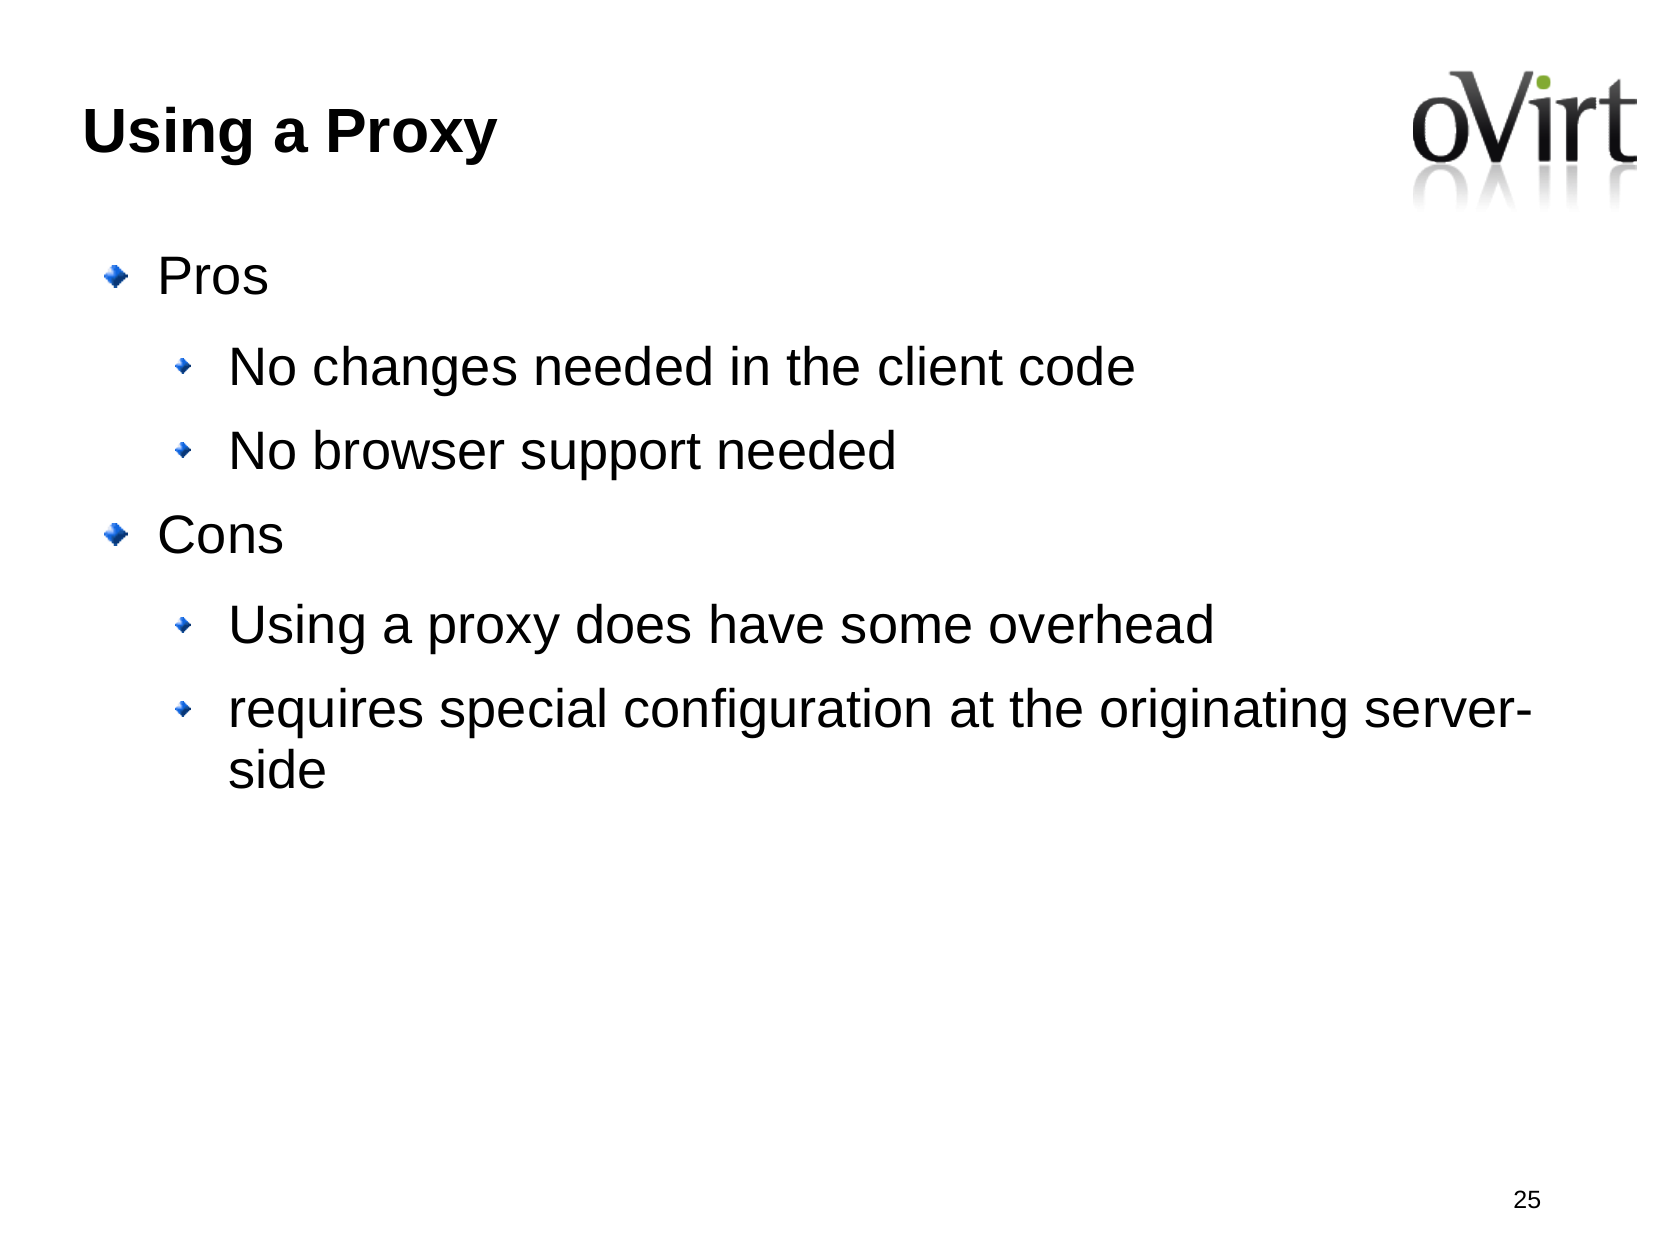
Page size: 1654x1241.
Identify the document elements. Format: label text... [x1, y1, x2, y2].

picture [1413, 63, 1637, 212]
list Pros No changes needed in the client code No browser support needed Cons Using a proxy does have some overhead requires special configuration at the originating server-side [86, 246, 1576, 1040]
title Using a Proxy [82, 37, 1303, 226]
